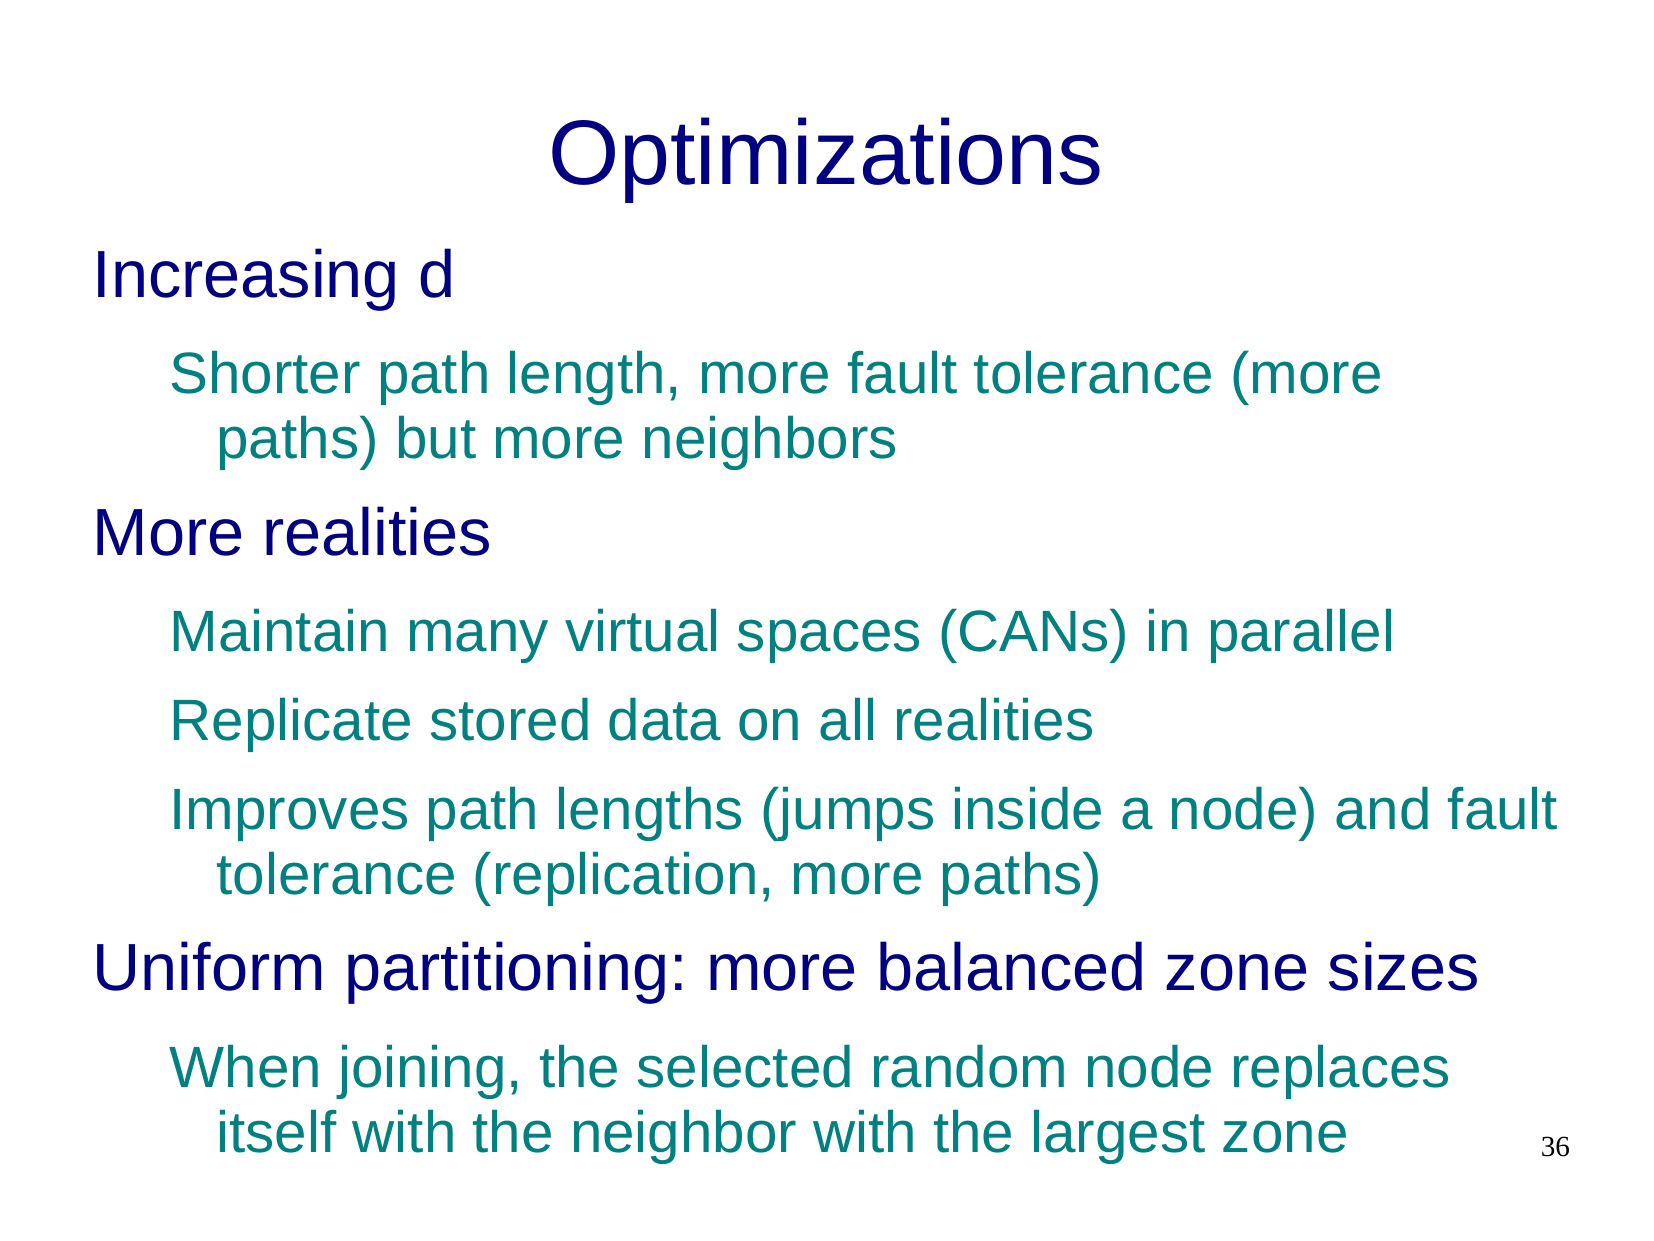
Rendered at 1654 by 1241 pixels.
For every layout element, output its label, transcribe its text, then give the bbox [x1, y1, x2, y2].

list Increasing d Shorter path length, more fault tolerance (more paths) but more neighbors More realities Maintain many virtual spaces (CANs) in parallel Replicate stored data on all realities Improves path lengths (jumps inside a node) and fault tolerance (replication, more paths) Uniform partitioning: more balanced zone sizes When joining, the selected random node replaces itself with the neighbor with the largest zone [75, 236, 1563, 1163]
title Optimizations [82, 49, 1571, 257]
